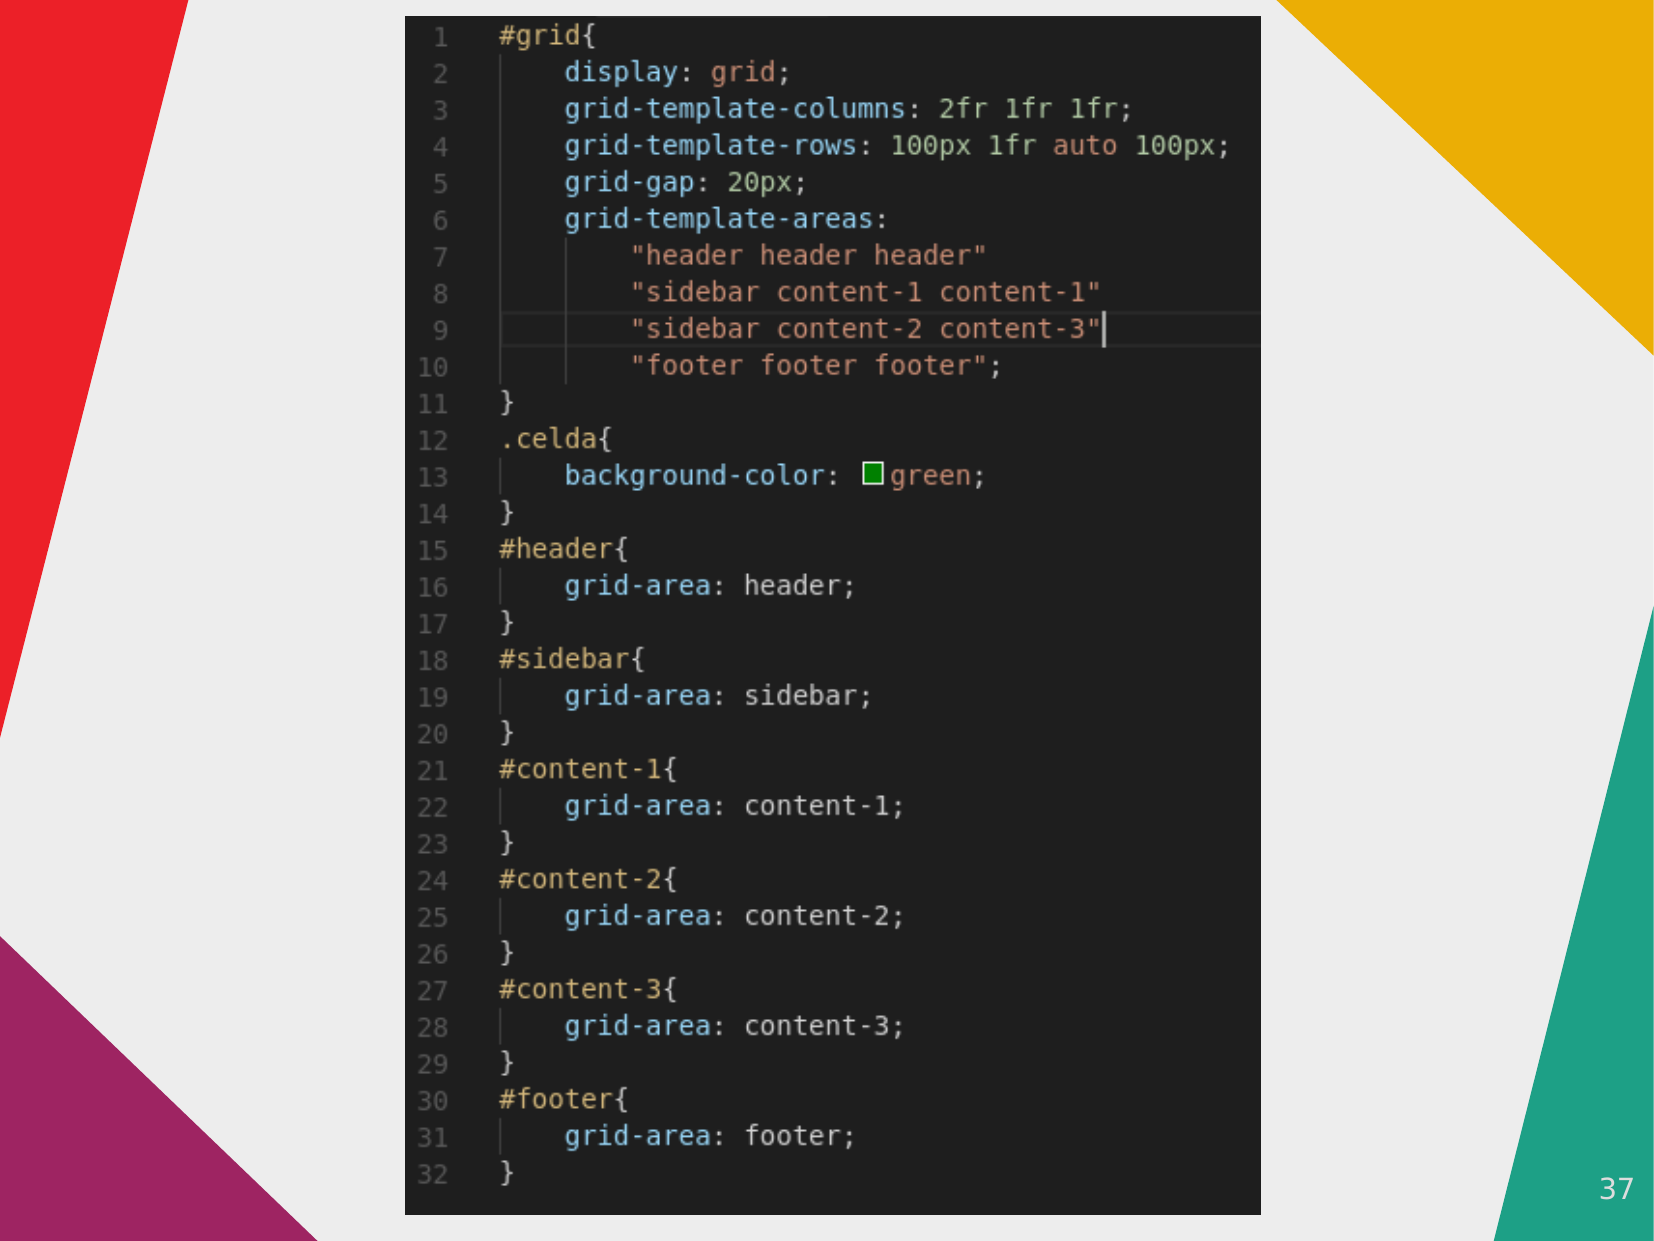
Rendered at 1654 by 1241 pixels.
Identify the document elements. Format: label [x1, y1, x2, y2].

picture [405, 16, 1261, 1216]
